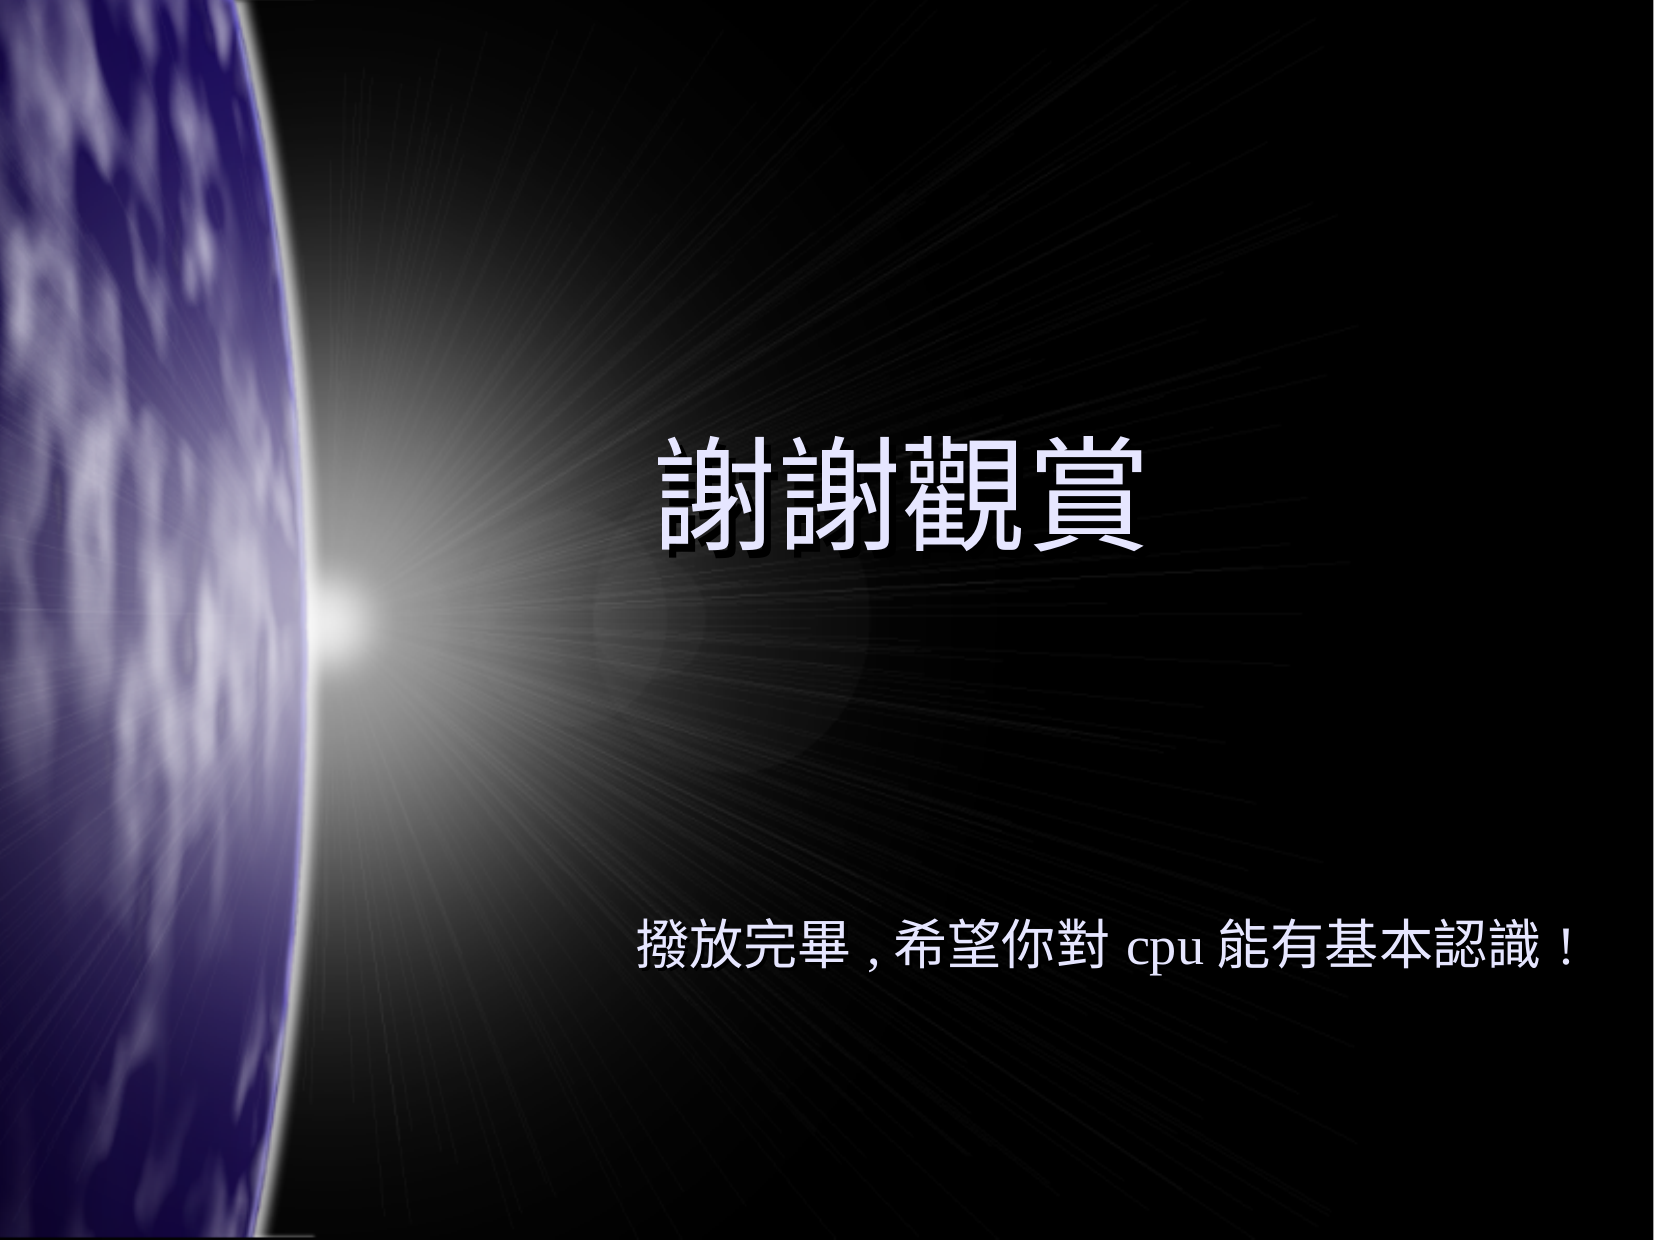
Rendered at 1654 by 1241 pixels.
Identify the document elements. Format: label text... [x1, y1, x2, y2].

picture [0, 0, 1654, 1240]
list 撥放完畢,希望你對cpu能有基本認識! [564, 901, 1654, 1241]
title 謝謝觀賞 [325, 383, 1477, 591]
